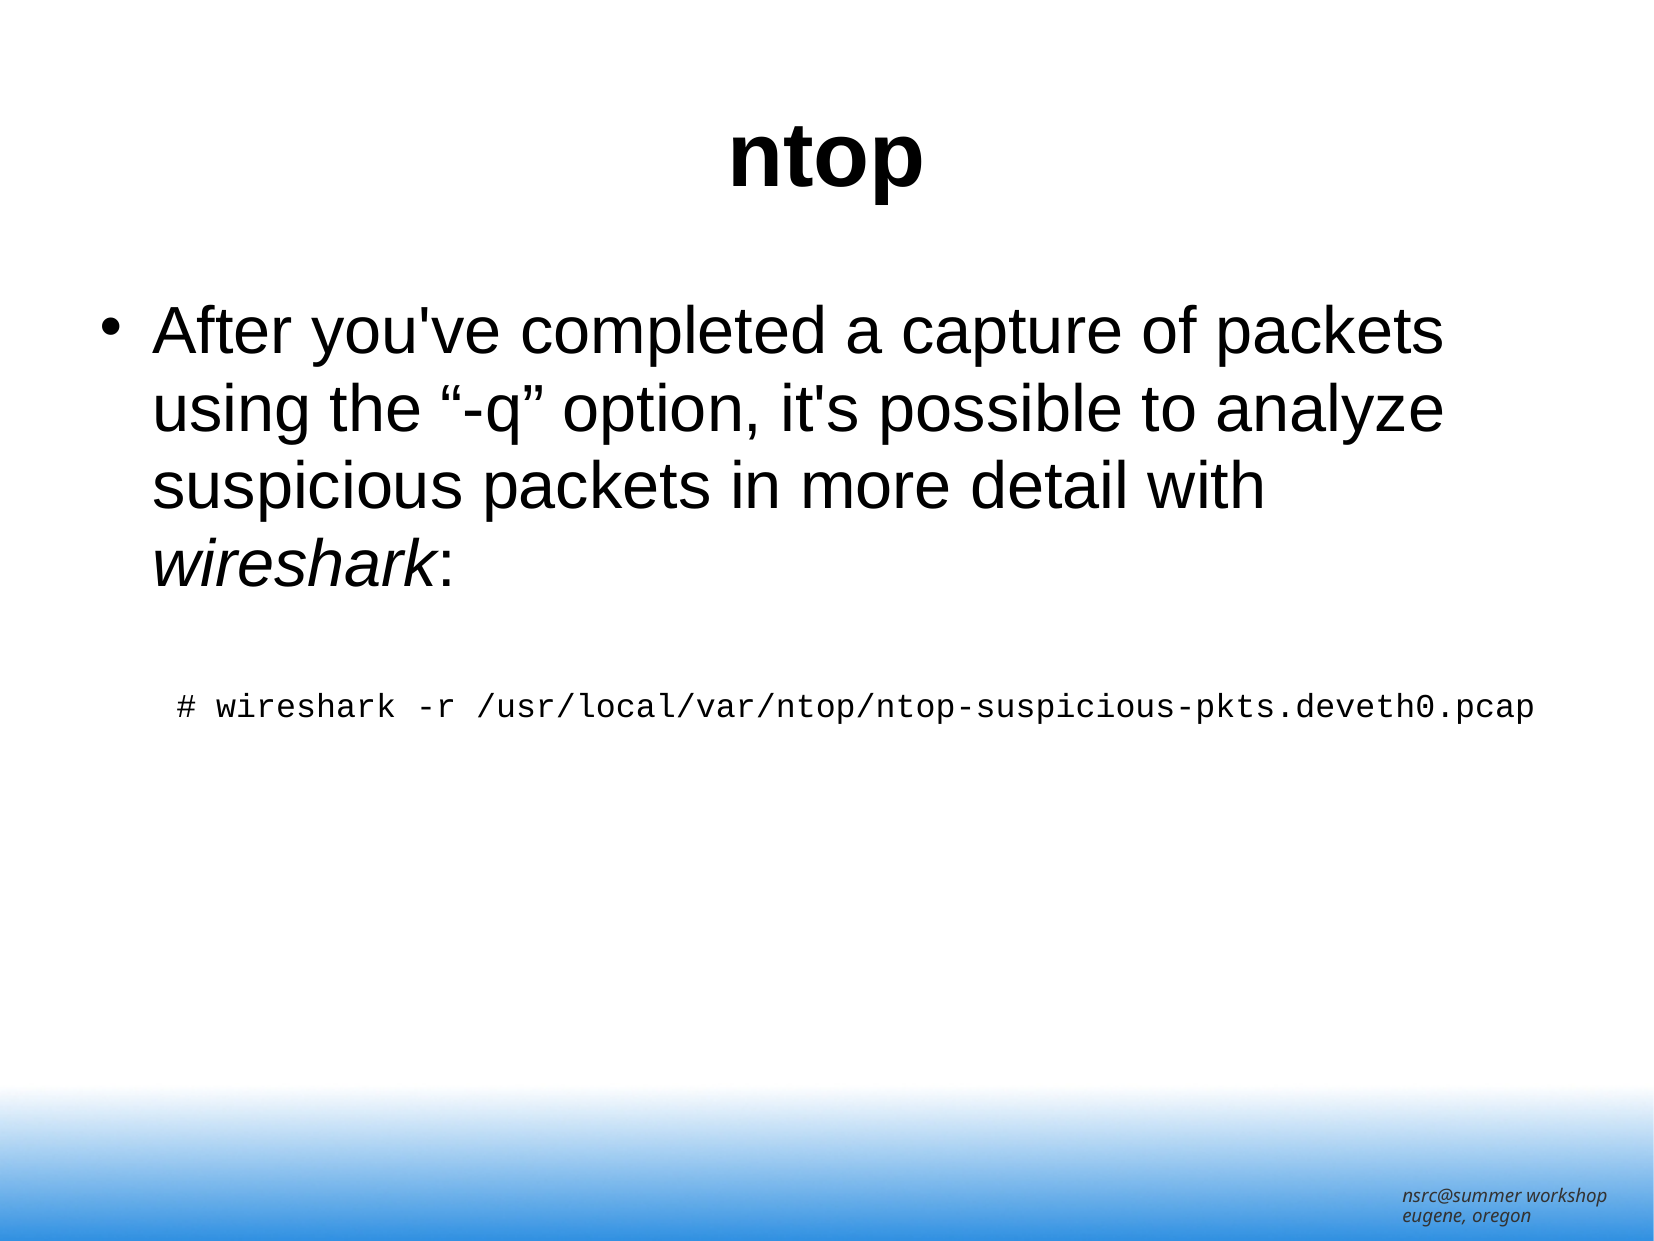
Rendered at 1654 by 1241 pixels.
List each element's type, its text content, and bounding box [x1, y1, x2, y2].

title ntop [82, 49, 1571, 257]
list After you've completed a capture of packets using the “-q” option, it's possible to analyze suspicious packets in more detail with wireshark: # wireshark -r /usr/local/var/ntop/ntop-suspicious-pkts.deveth0.pcap [82, 290, 1571, 724]
picture [0, 1083, 1654, 1241]
